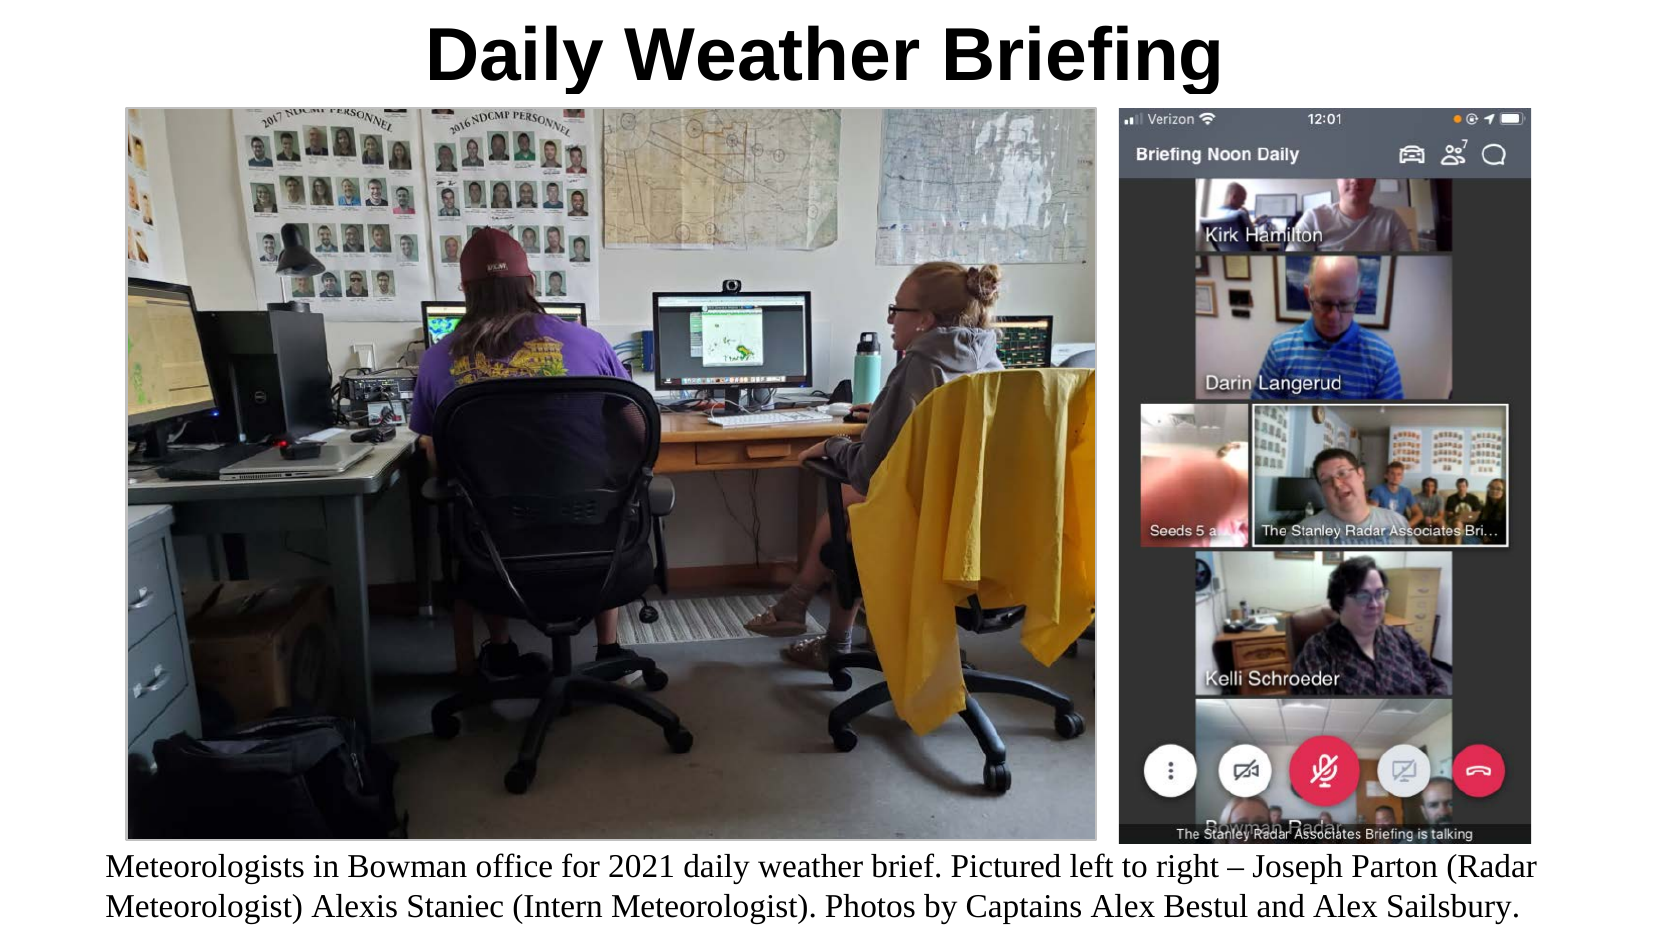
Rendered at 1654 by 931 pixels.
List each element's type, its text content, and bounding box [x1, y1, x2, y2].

picture [111, 94, 1538, 842]
text_box Meteorologists in Bowman office for 2021 daily weather brief. Pictured left to right – Joseph Parton (Radar Meteorologist) Alexis Staniec (Intern Meteorologist). Photos by Captains Alex Bestul and Alex Sailsbury. [102, 842, 1565, 926]
title Daily Weather Briefing [0, 0, 1651, 107]
